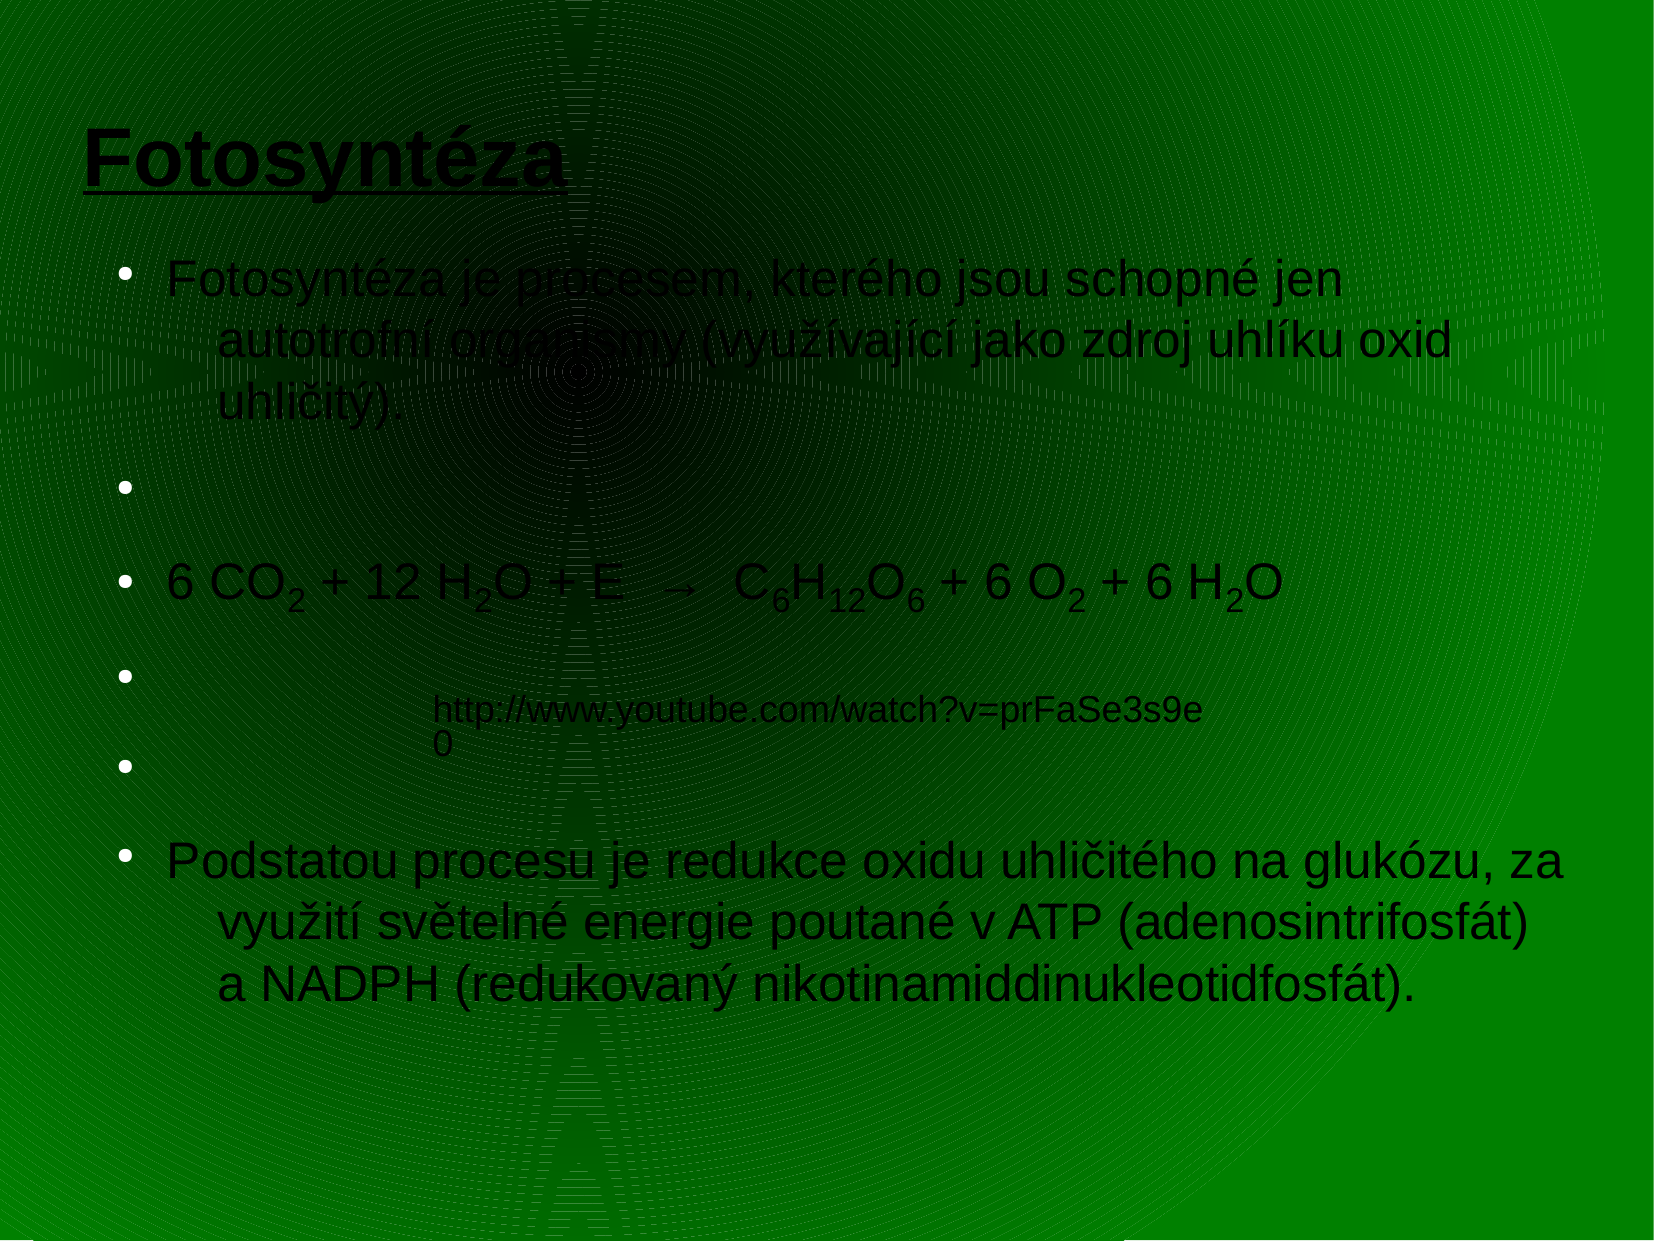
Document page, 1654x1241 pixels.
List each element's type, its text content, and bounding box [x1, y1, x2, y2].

list Fotosyntéza je procesem, kterého jsou schopné jen autotrofní organismy (využívající jako zdroj uhlíku oxid uhličitý). 6 CO2 + 12 H2O + E → C6H12O6 + 6 O2 + 6 H2O Podstatou procesu je redukce oxidu uhličitého na glukózu, za využití světelné energie poutané v ATP (adenosintrifosfát) a NADPH (redukovaný nikotinamiddinukleotidfosfát). [82, 244, 1571, 1076]
title Fotosyntéza [82, 49, 1571, 244]
text_box http://www.youtube.com/watch?v=prFaSe3s9e0 [417, 681, 1236, 781]
